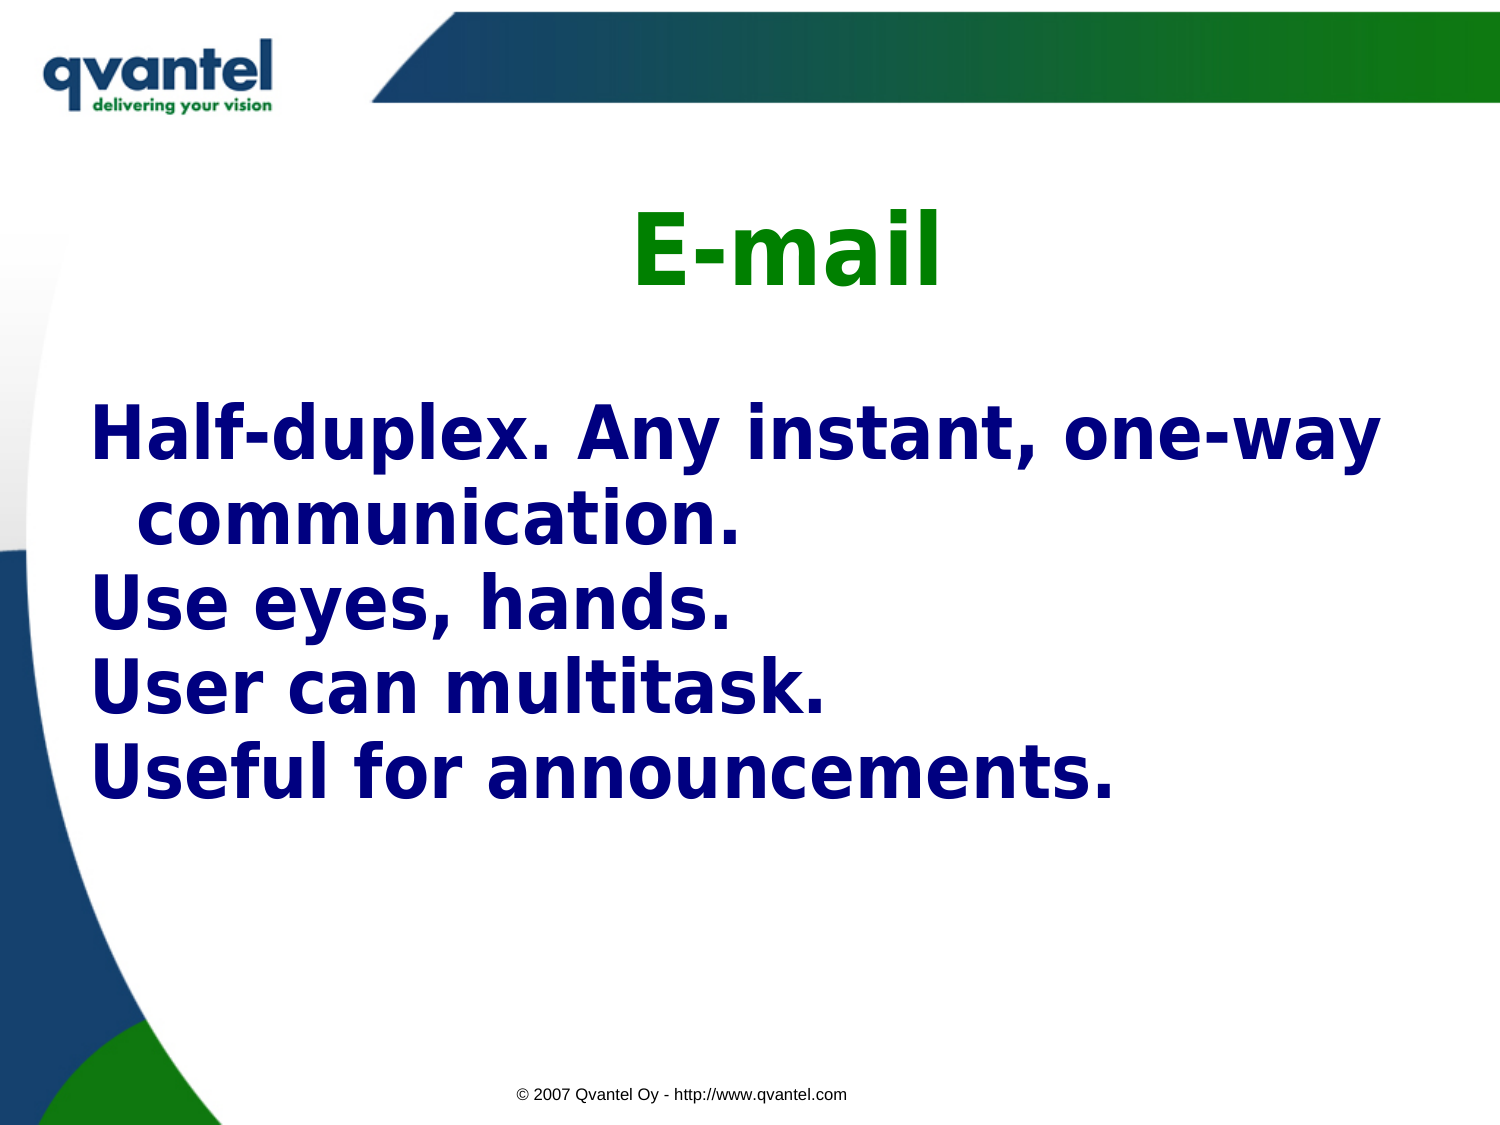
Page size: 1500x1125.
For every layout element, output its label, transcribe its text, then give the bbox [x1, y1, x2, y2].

picture [0, 0, 1500, 1125]
text_box E-mail Half-duplex. Any instant, one-way communication. Use eyes, hands. User can multitask. Useful for announcements. [75, 187, 1500, 827]
